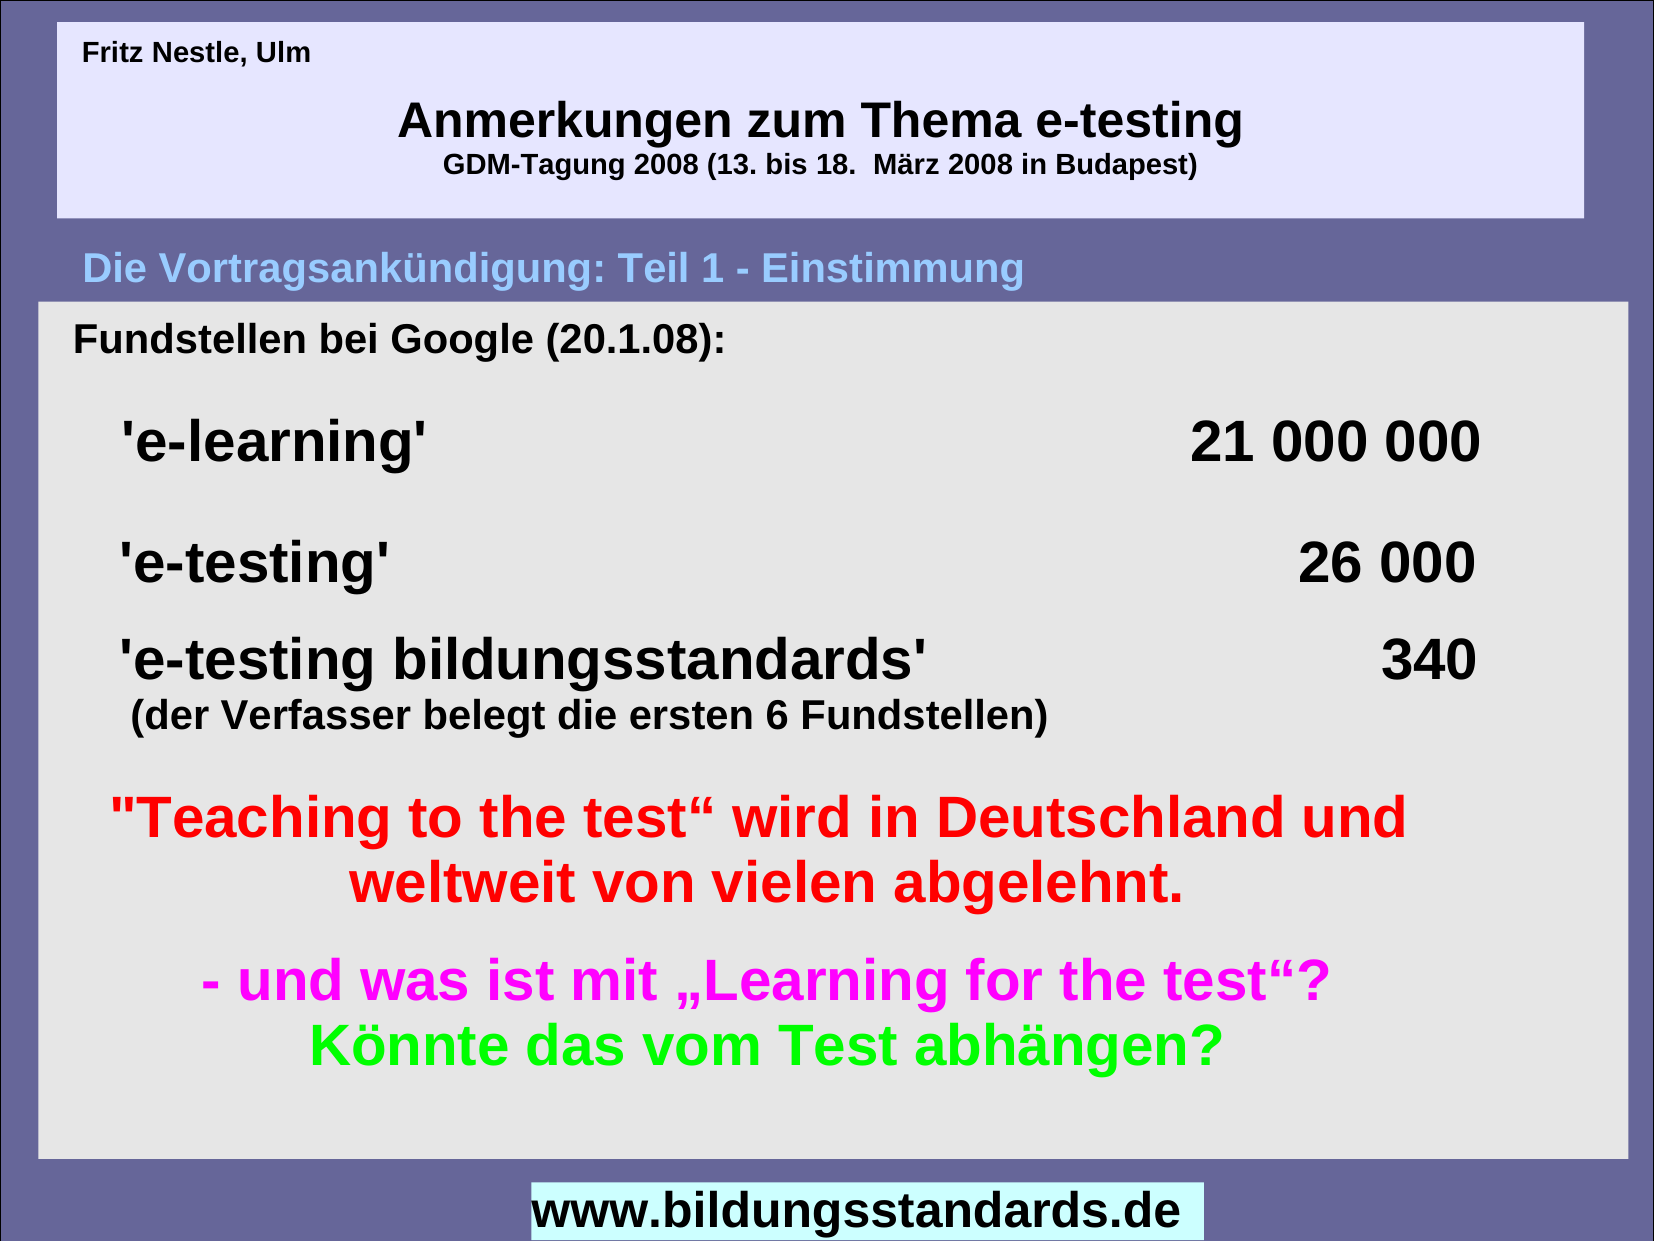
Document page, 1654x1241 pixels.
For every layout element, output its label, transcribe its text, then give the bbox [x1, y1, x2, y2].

text_box Fritz Nestle, Ulm Anmerkungen zum Thema e-testing GDM-Tagung 2008 (13. bis 18. März 2008 in Budapest) [57, 22, 1585, 219]
text_box Die Vortragsankündigung: Teil 1 - Einstimmung [82, 244, 1127, 295]
text_box Fundstellen bei Google (20.1.08): 'e-learning' 21 000 000 'e-testing' 26 000 'e-testing bildungsstandards' 340 (der Verfasser belegt die ersten 6 Fundstellen) "Teaching to the test“ wird in Deutschland und weltweit von vielen abgelehnt. - und was ist mit „Learning for the test“? Könnte das vom Test abhängen? [38, 301, 1629, 1159]
text_box [0, 0, 1654, 1241]
text_box www.bildungsstandards.de [531, 1182, 1204, 1241]
